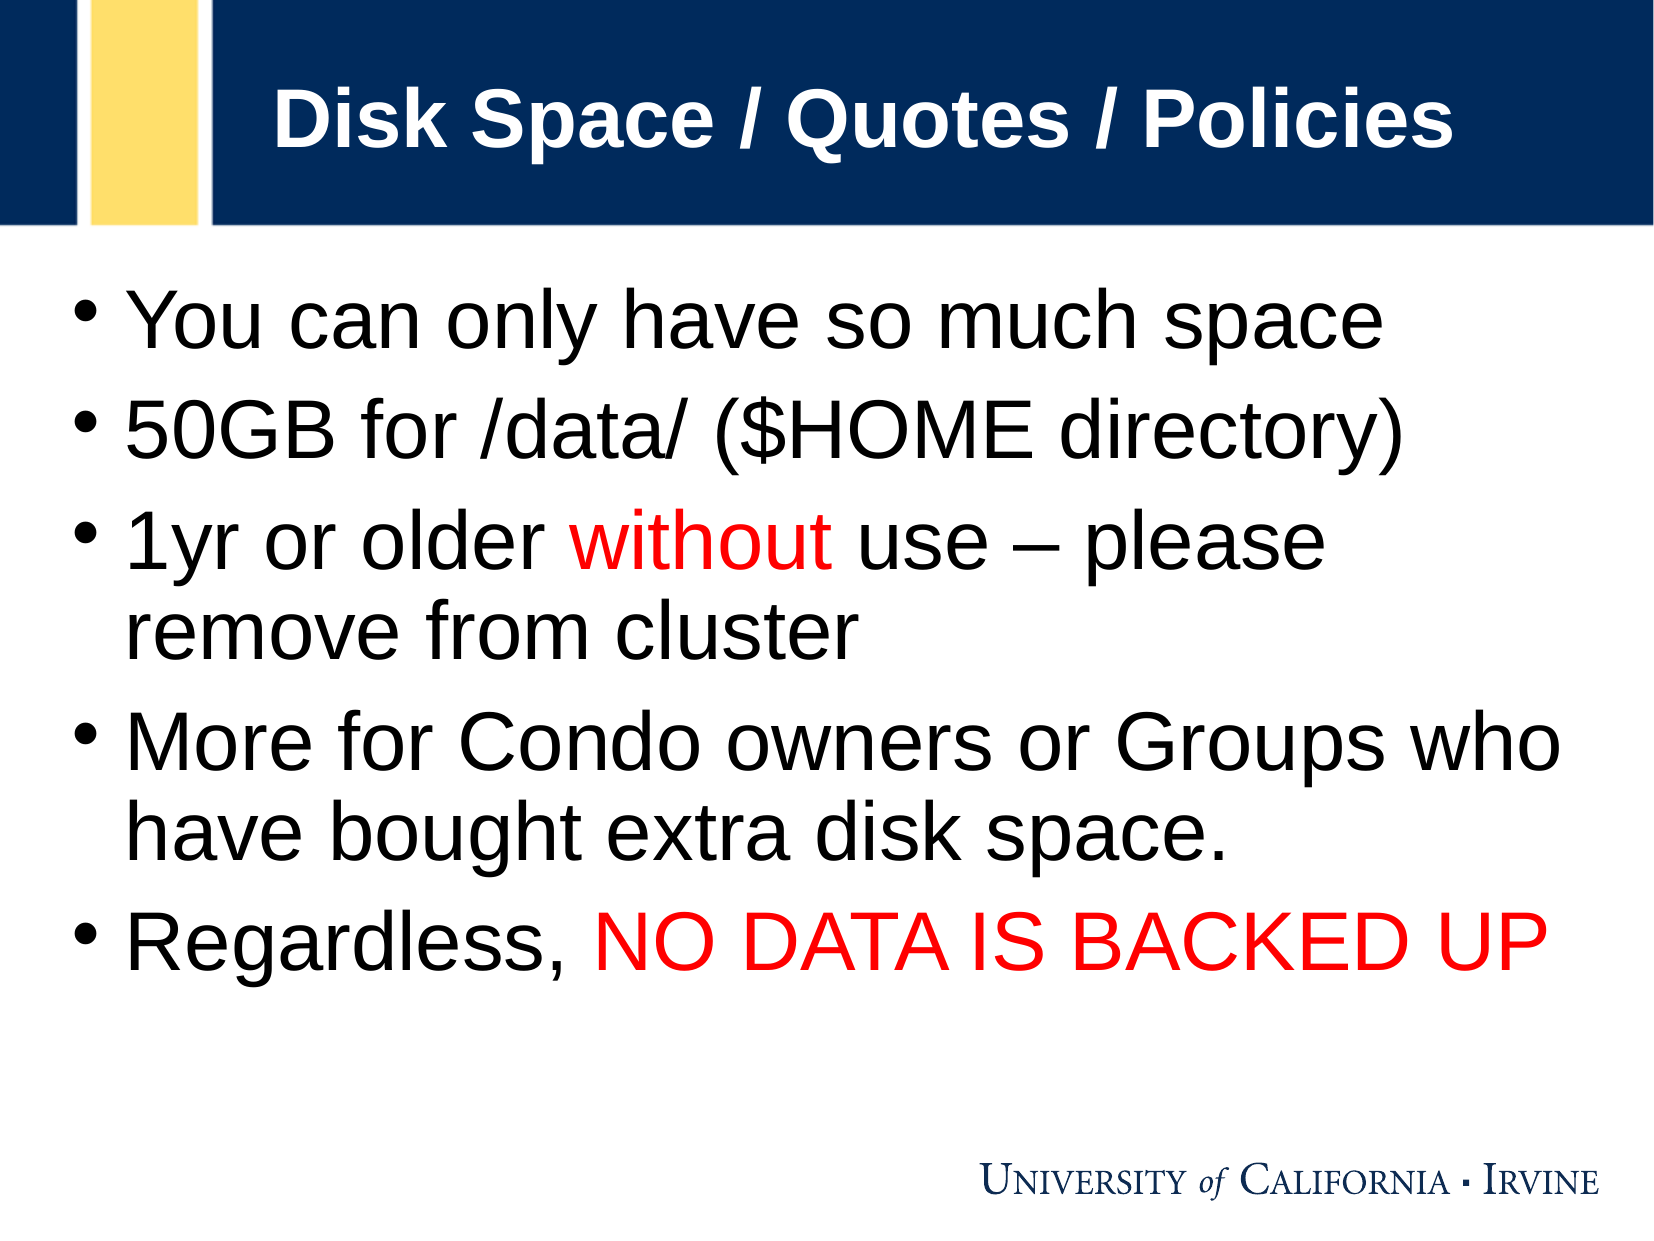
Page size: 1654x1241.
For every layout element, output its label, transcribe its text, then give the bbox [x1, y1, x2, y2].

subtitle You can only have so much space 50GB for /data/ ($HOME directory) 1yr or older without use – please remove from cluster More for Condo owners or Groups who have bought extra disk space. Regardless, NO DATA IS BACKED UP [39, 268, 1615, 1208]
picture [0, 0, 1654, 1241]
title Disk Space / Quotes / Policies [257, 0, 1654, 228]
